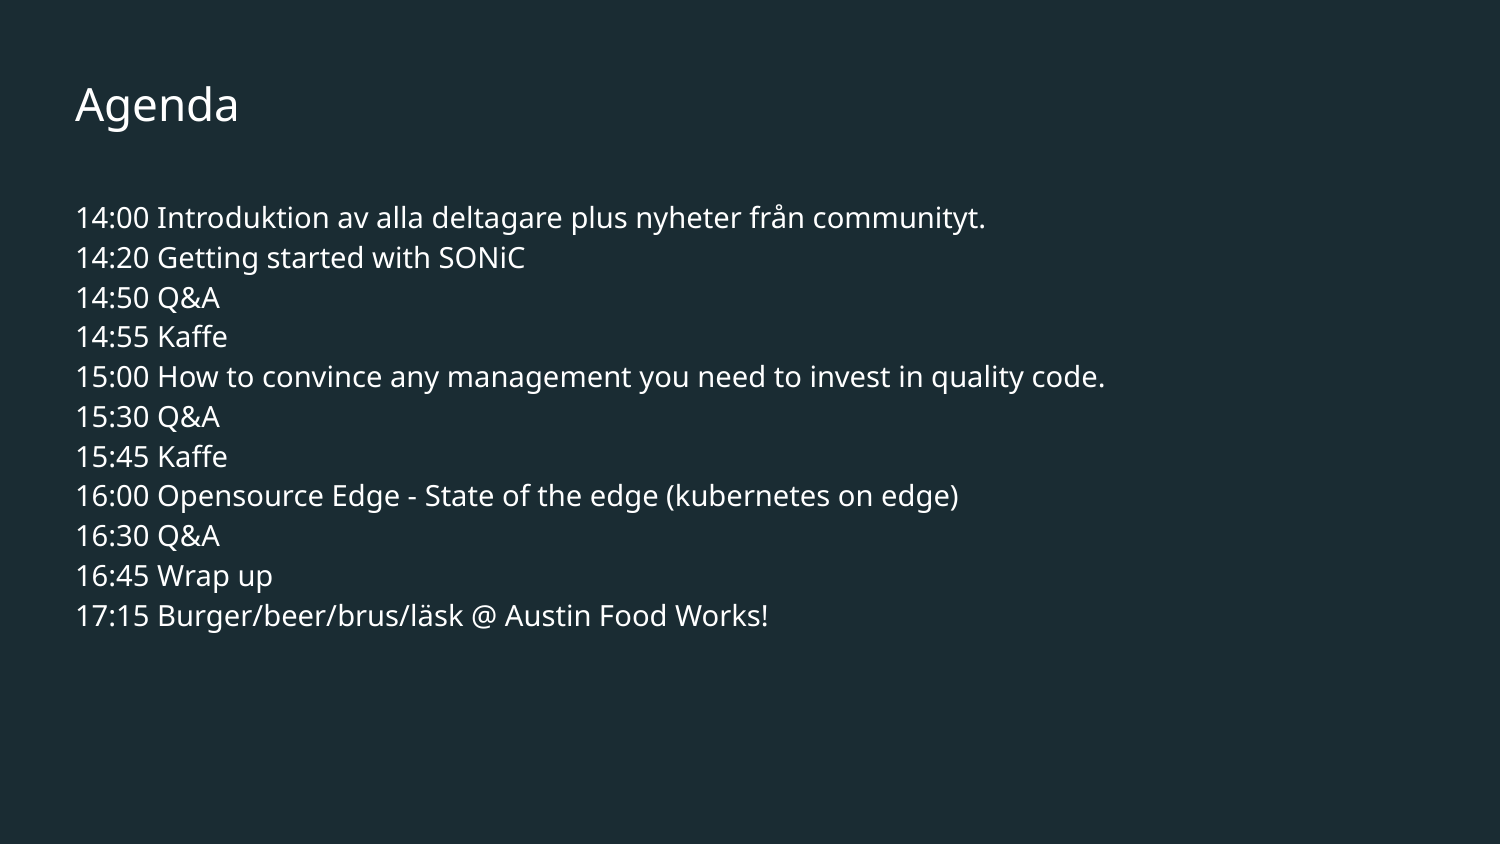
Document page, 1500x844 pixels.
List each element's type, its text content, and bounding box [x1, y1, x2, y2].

list 14:00 Introduktion av alla deltagare plus nyheter från communityt. 14:20 Getting started with SONiC 14:50 Q&A 14:55 Kaffe 15:00 How to convince any management you need to invest in quality code. 15:30 Q&A 15:45 Kaffe 16:00 Opensource Edge - State of the edge (kubernetes on edge) 16:30 Q&A 16:45 Wrap up 17:15 Burger/beer/brus/läsk @ Austin Food Works! [75, 197, 1425, 687]
title Agenda [75, 33, 1425, 175]
